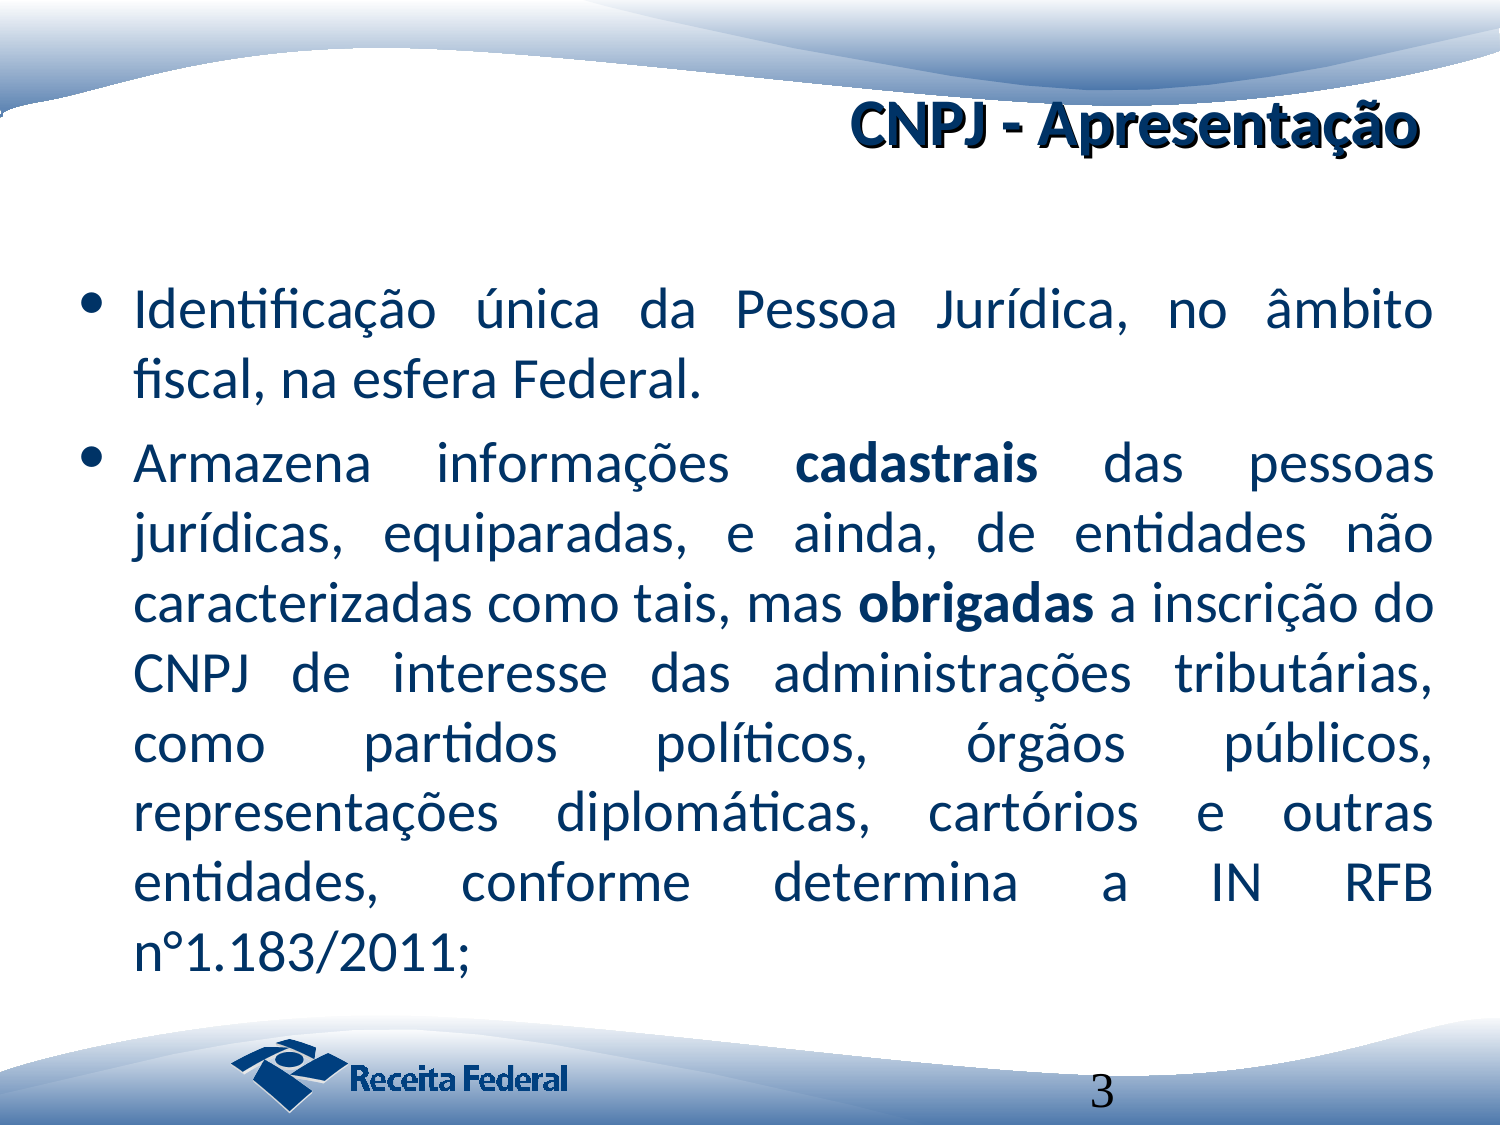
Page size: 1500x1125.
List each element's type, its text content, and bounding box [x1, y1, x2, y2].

list Identificação única da Pessoa Jurídica, no âmbito fiscal, na esfera Federal. Armazena informações cadastrais das pessoas jurídicas, equiparadas, e ainda, de entidades não caracterizadas como tais, mas obrigadas a inscrição do CNPJ de interesse das administrações tributárias, como partidos políticos, órgãos públicos, representações diplomáticas, cartórios e outras entidades, conforme determina a IN RFB n°1.183/2011; [62, 262, 1450, 1001]
title CNPJ - Apresentação [62, 24, 1450, 213]
picture [229, 1037, 575, 1117]
